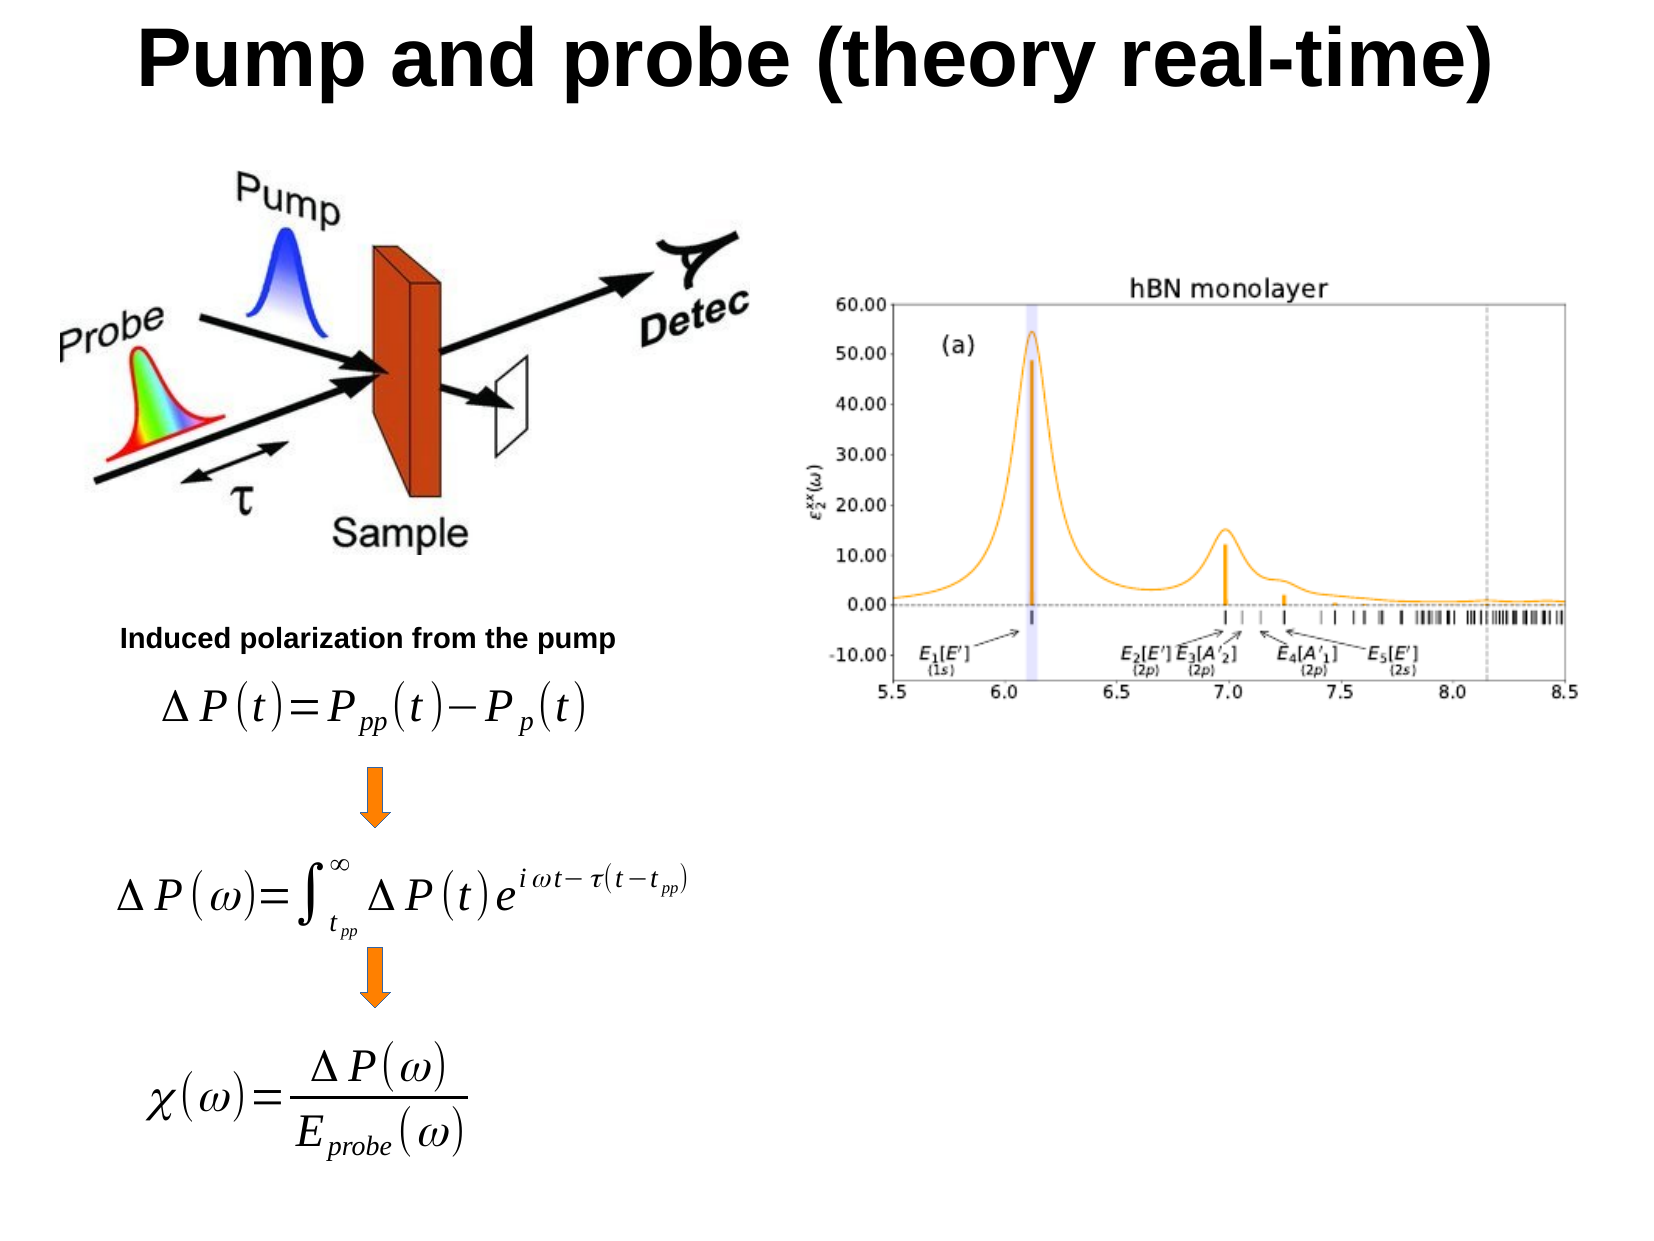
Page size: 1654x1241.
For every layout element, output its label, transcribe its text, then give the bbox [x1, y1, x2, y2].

title Pump and probe (theory real-time) [71, 0, 1561, 116]
chart [105, 857, 700, 941]
chart [135, 1037, 481, 1162]
picture [60, 170, 1615, 707]
chart [150, 677, 601, 738]
text_box Induced polarization from the pump [105, 615, 676, 663]
text_box [360, 767, 391, 828]
text_box [360, 947, 391, 1008]
